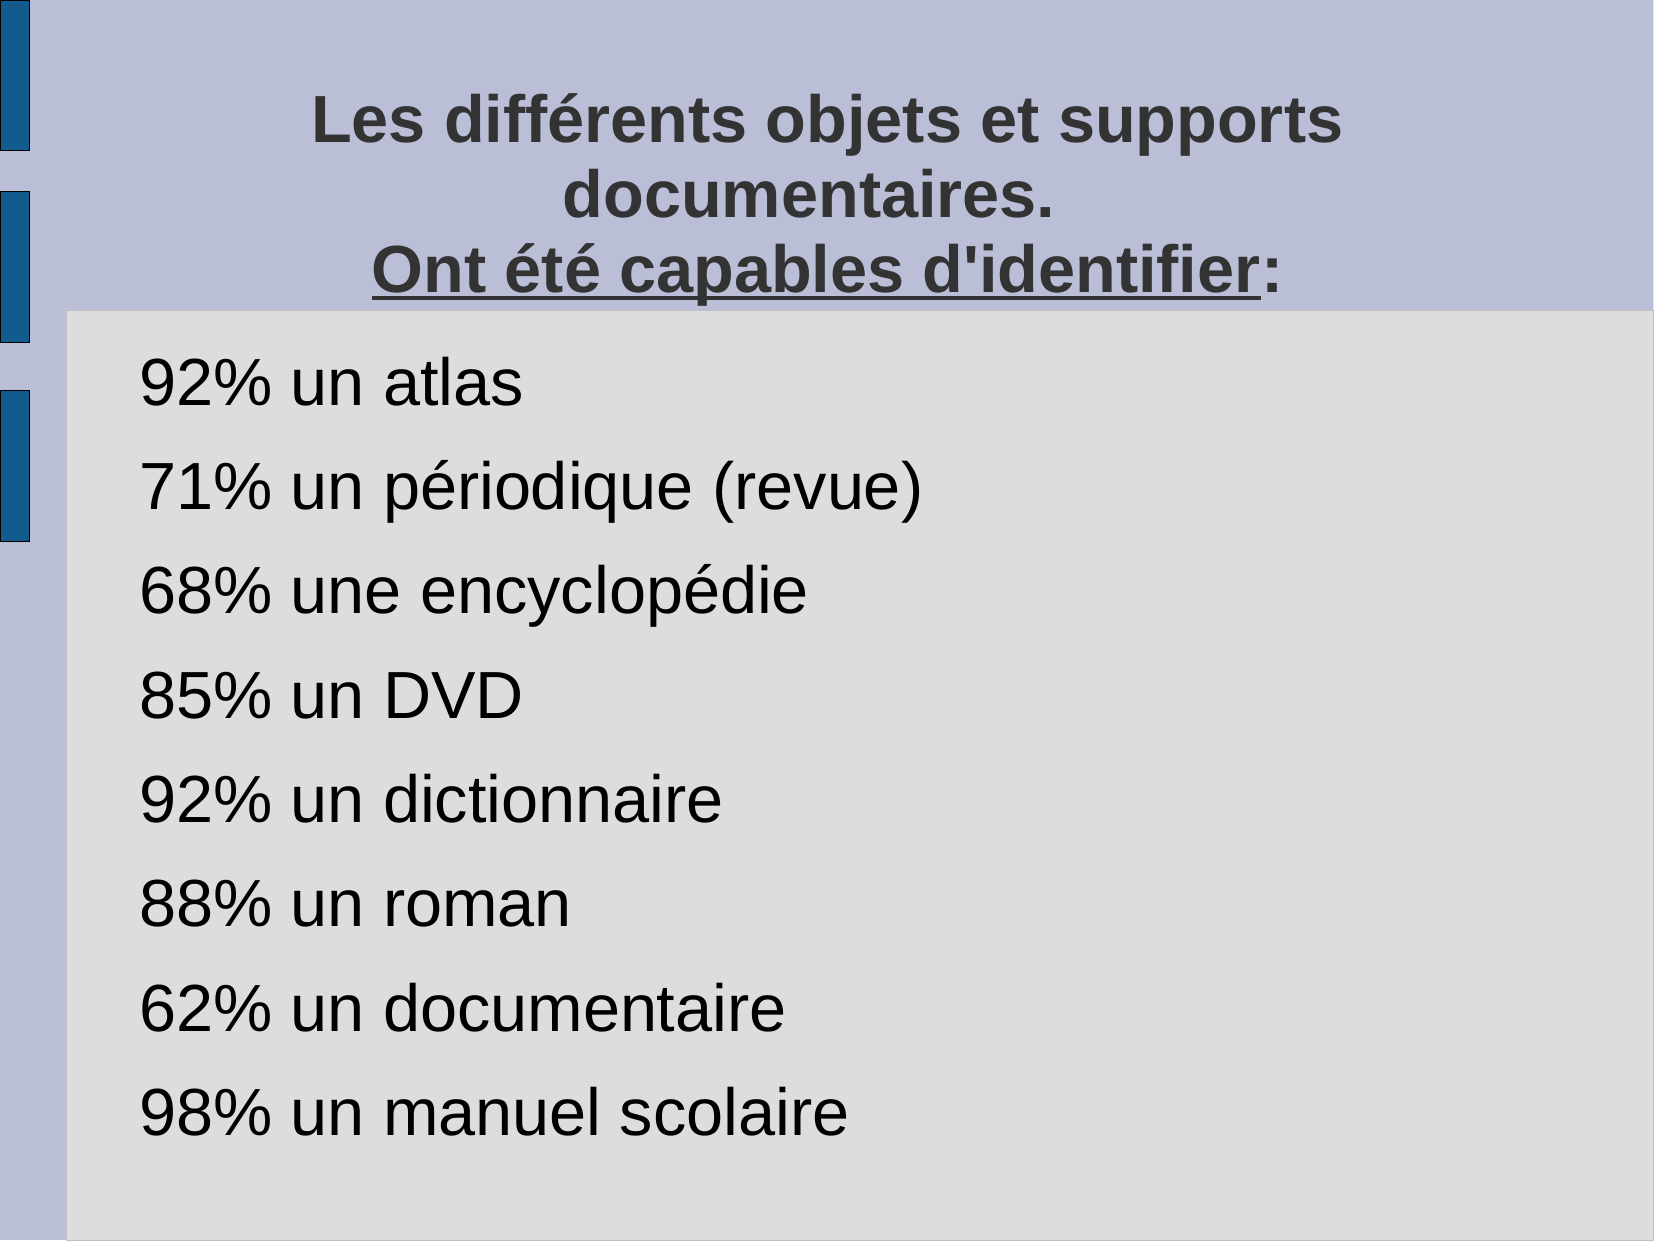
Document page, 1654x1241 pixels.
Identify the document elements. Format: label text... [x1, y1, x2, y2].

title Les différents objets et supports documentaires. Ont été capables d'identifier: [121, 82, 1534, 307]
list 92% un atlas 71% un périodique (revue) 68% une encyclopédie 85% un DVD 92% un dictionnaire 88% un roman 62% un documentaire 98% un manuel scolaire [121, 344, 1534, 1150]
